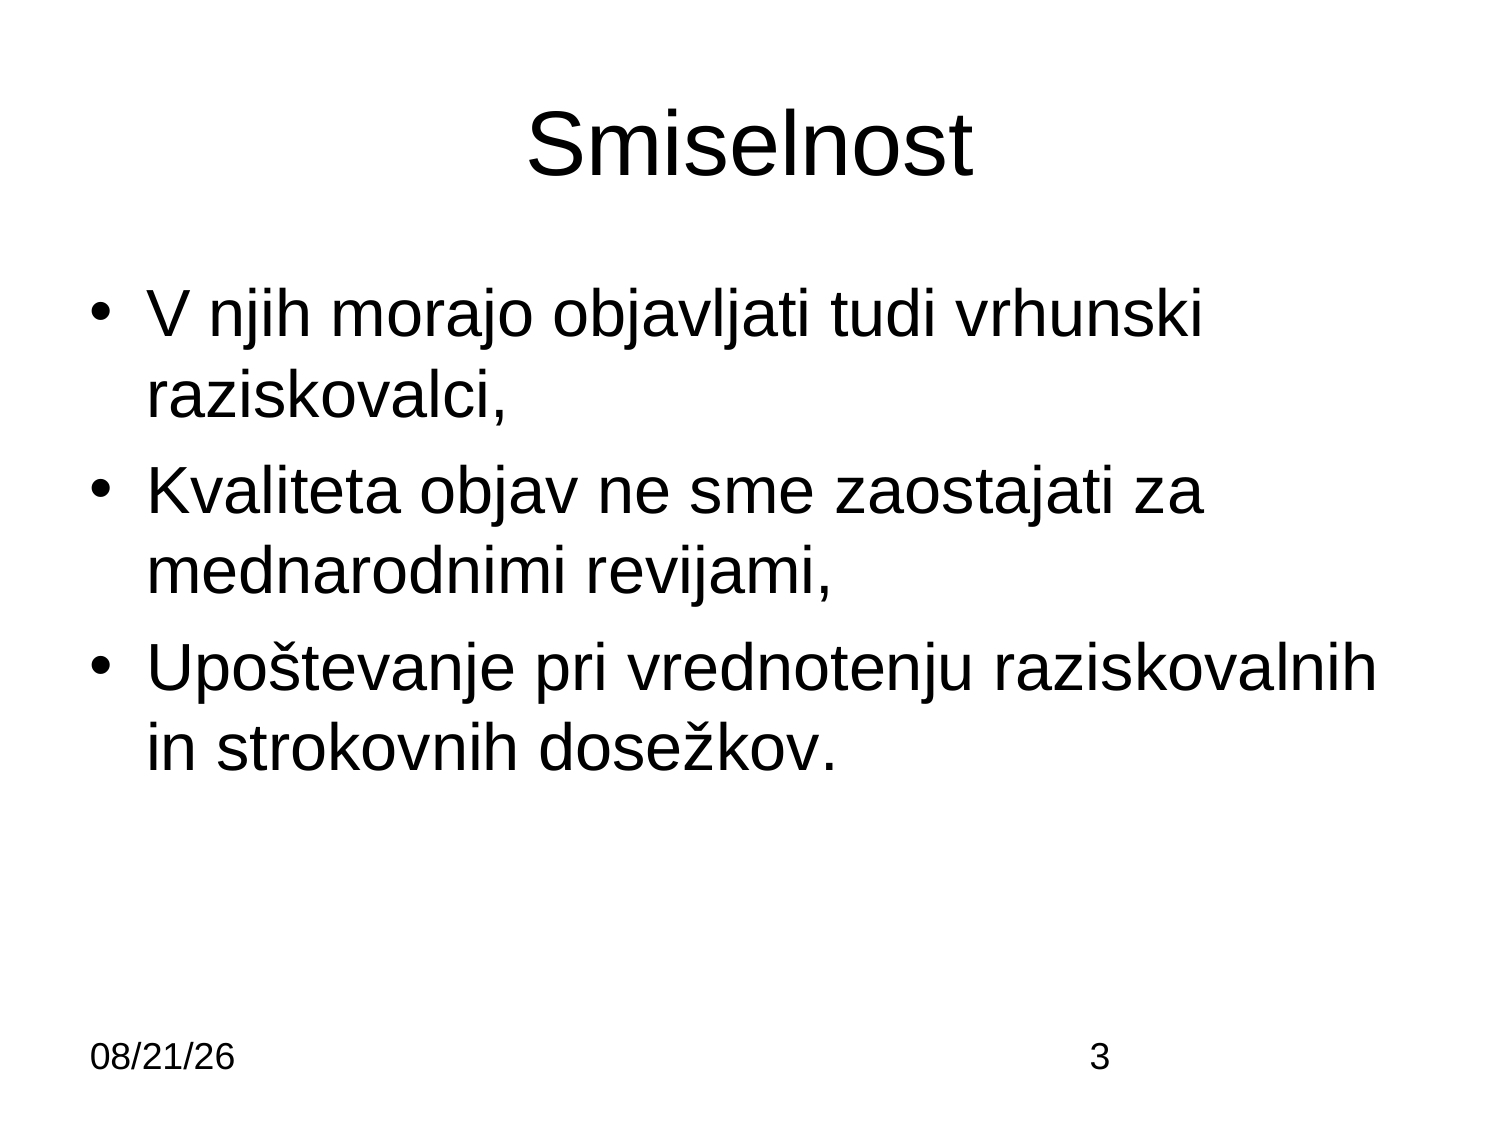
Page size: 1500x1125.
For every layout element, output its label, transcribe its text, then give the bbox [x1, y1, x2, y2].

title Smiselnost [75, 45, 1426, 233]
list V njih morajo objavljati tudi vrhunski raziskovalci, Kvaliteta objav ne sme zaostajati za mednarodnimi revijami, Upoštevanje pri vrednotenju raziskovalnih in strokovnih dosežkov. [75, 262, 1426, 1006]
